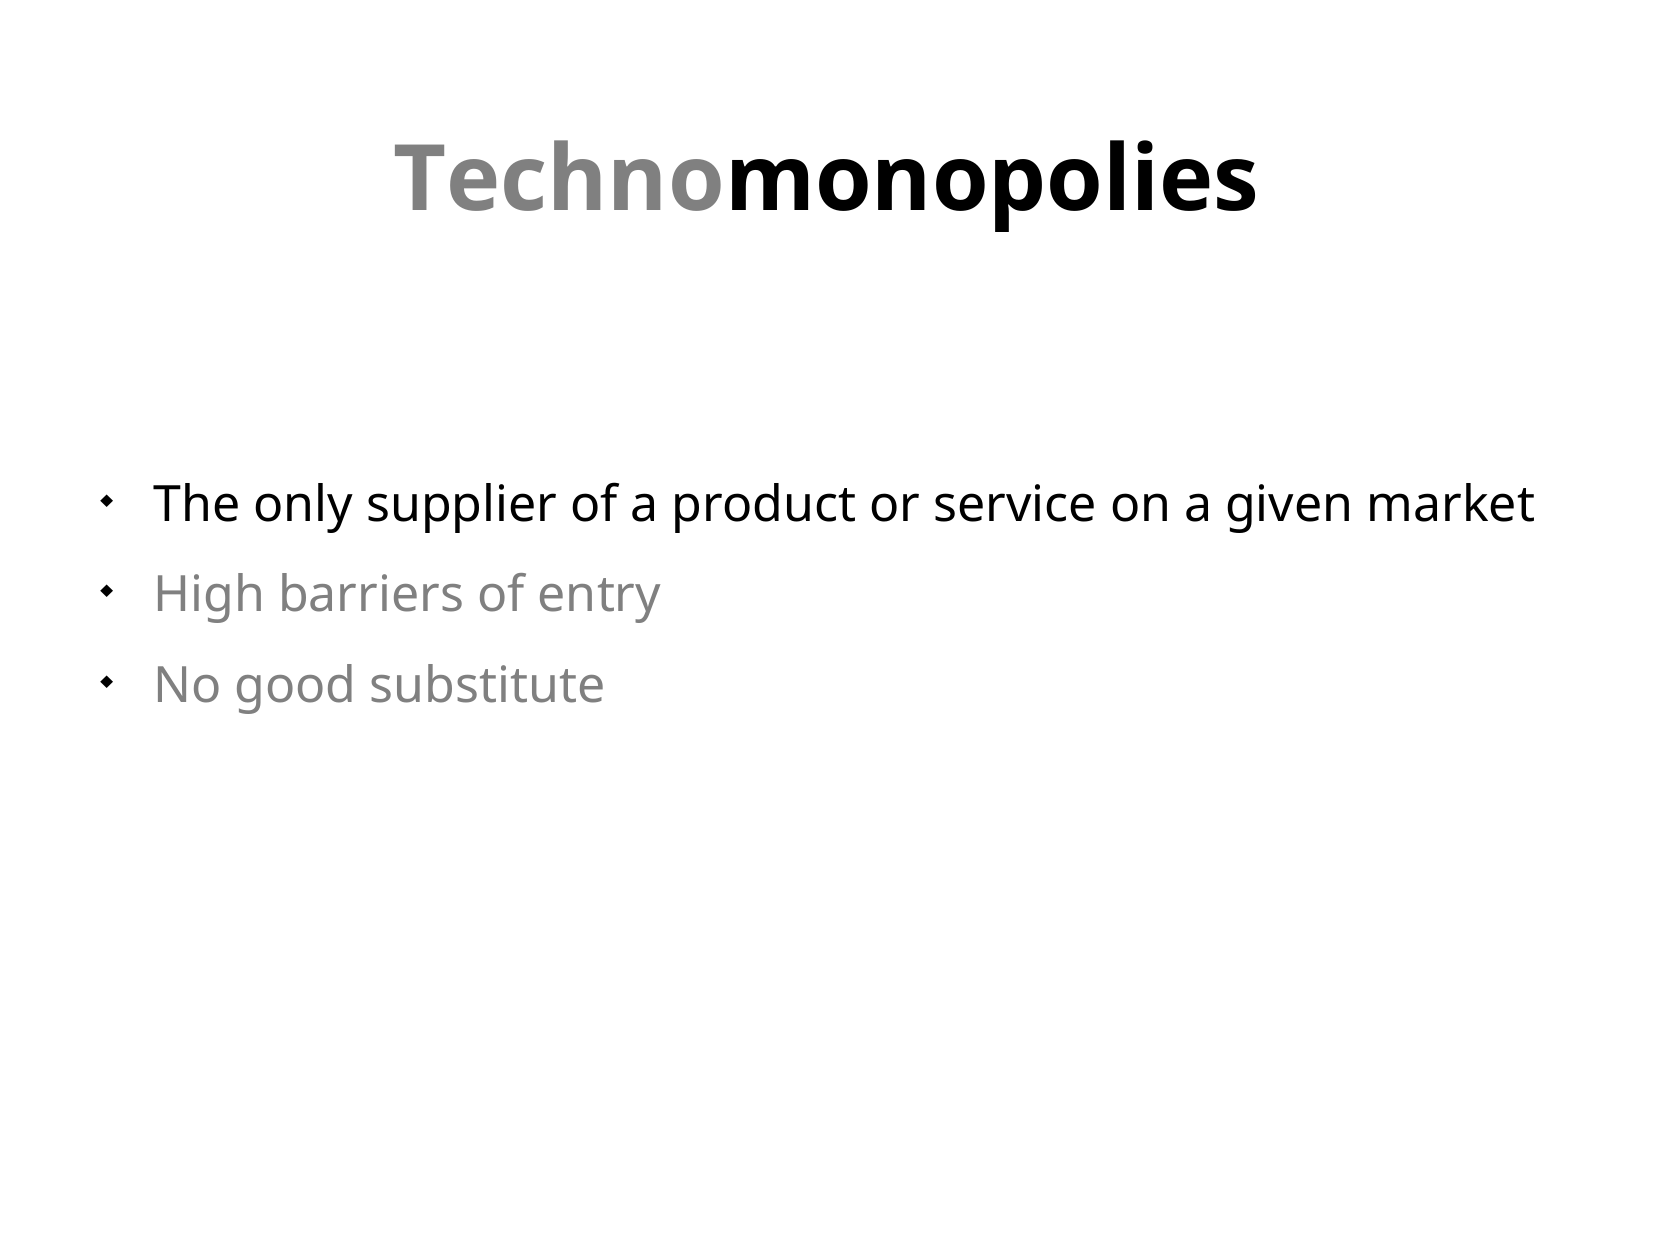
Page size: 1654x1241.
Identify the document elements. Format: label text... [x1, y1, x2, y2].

text_box Technomonopolies [0, 112, 1654, 261]
list The only supplier of a product or service on a given market High barriers of entry No good substitute [82, 377, 1538, 1010]
